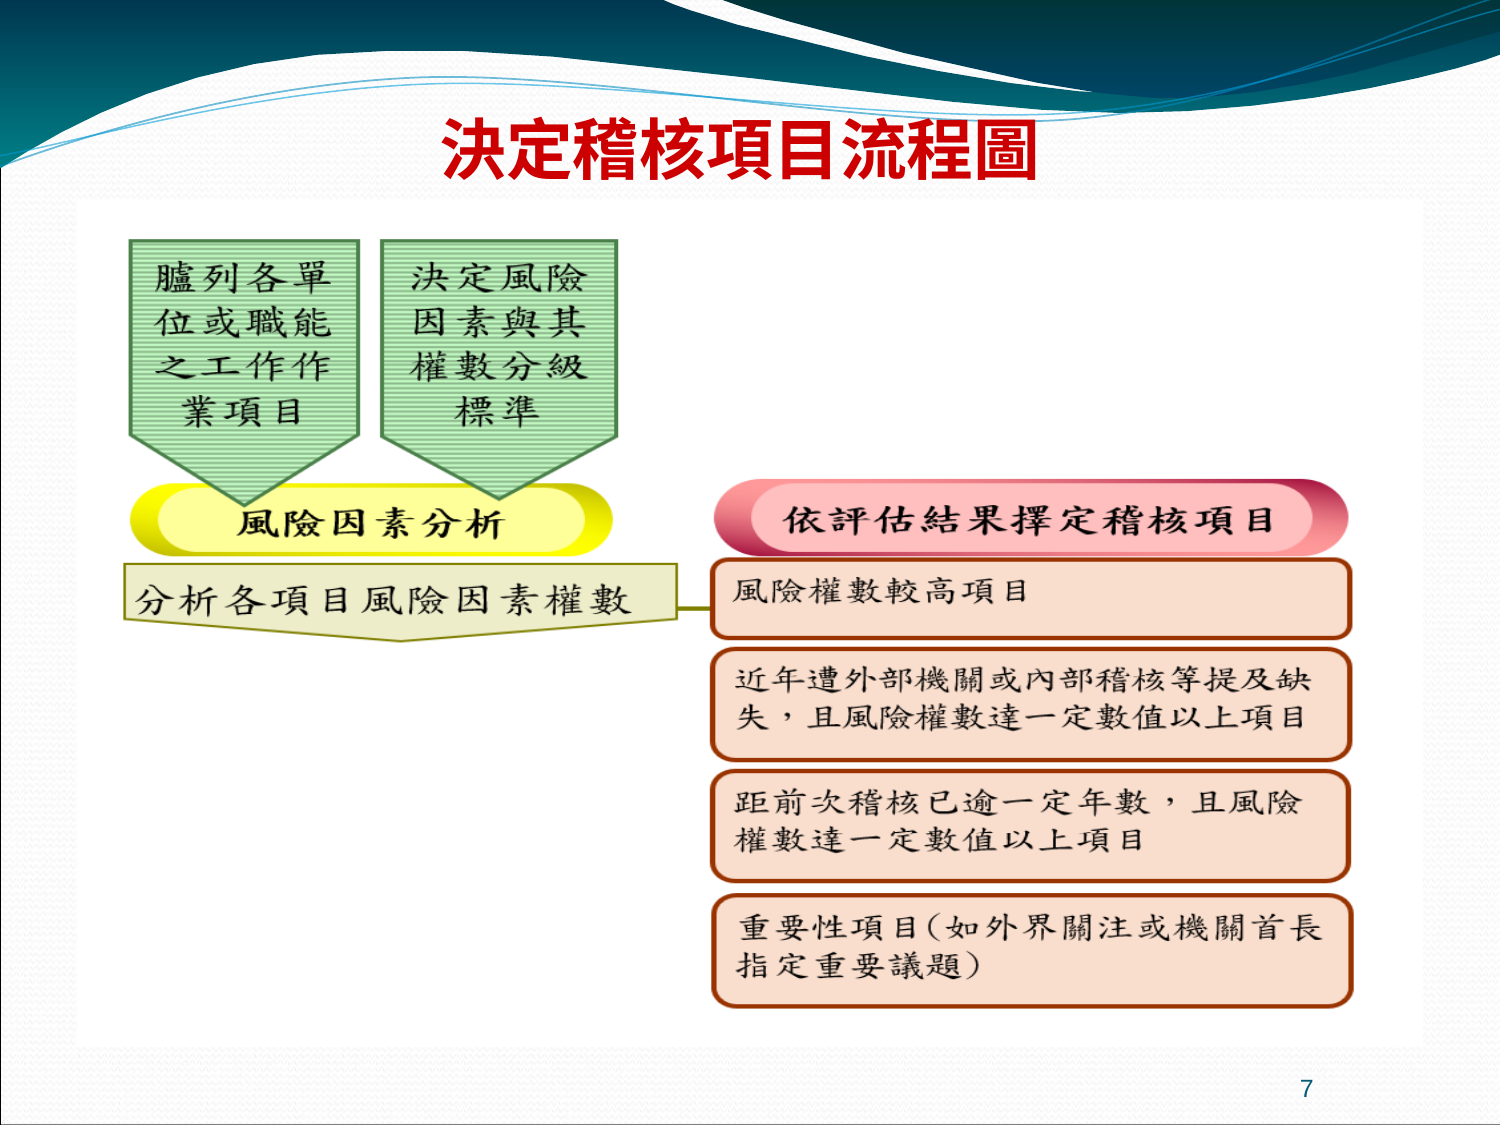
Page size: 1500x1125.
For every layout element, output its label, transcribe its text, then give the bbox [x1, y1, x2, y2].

text_box [1299, 1042, 1426, 1103]
title 決定稽核項目流程圖 [64, 0, 1415, 188]
picture [76, 200, 1424, 1047]
